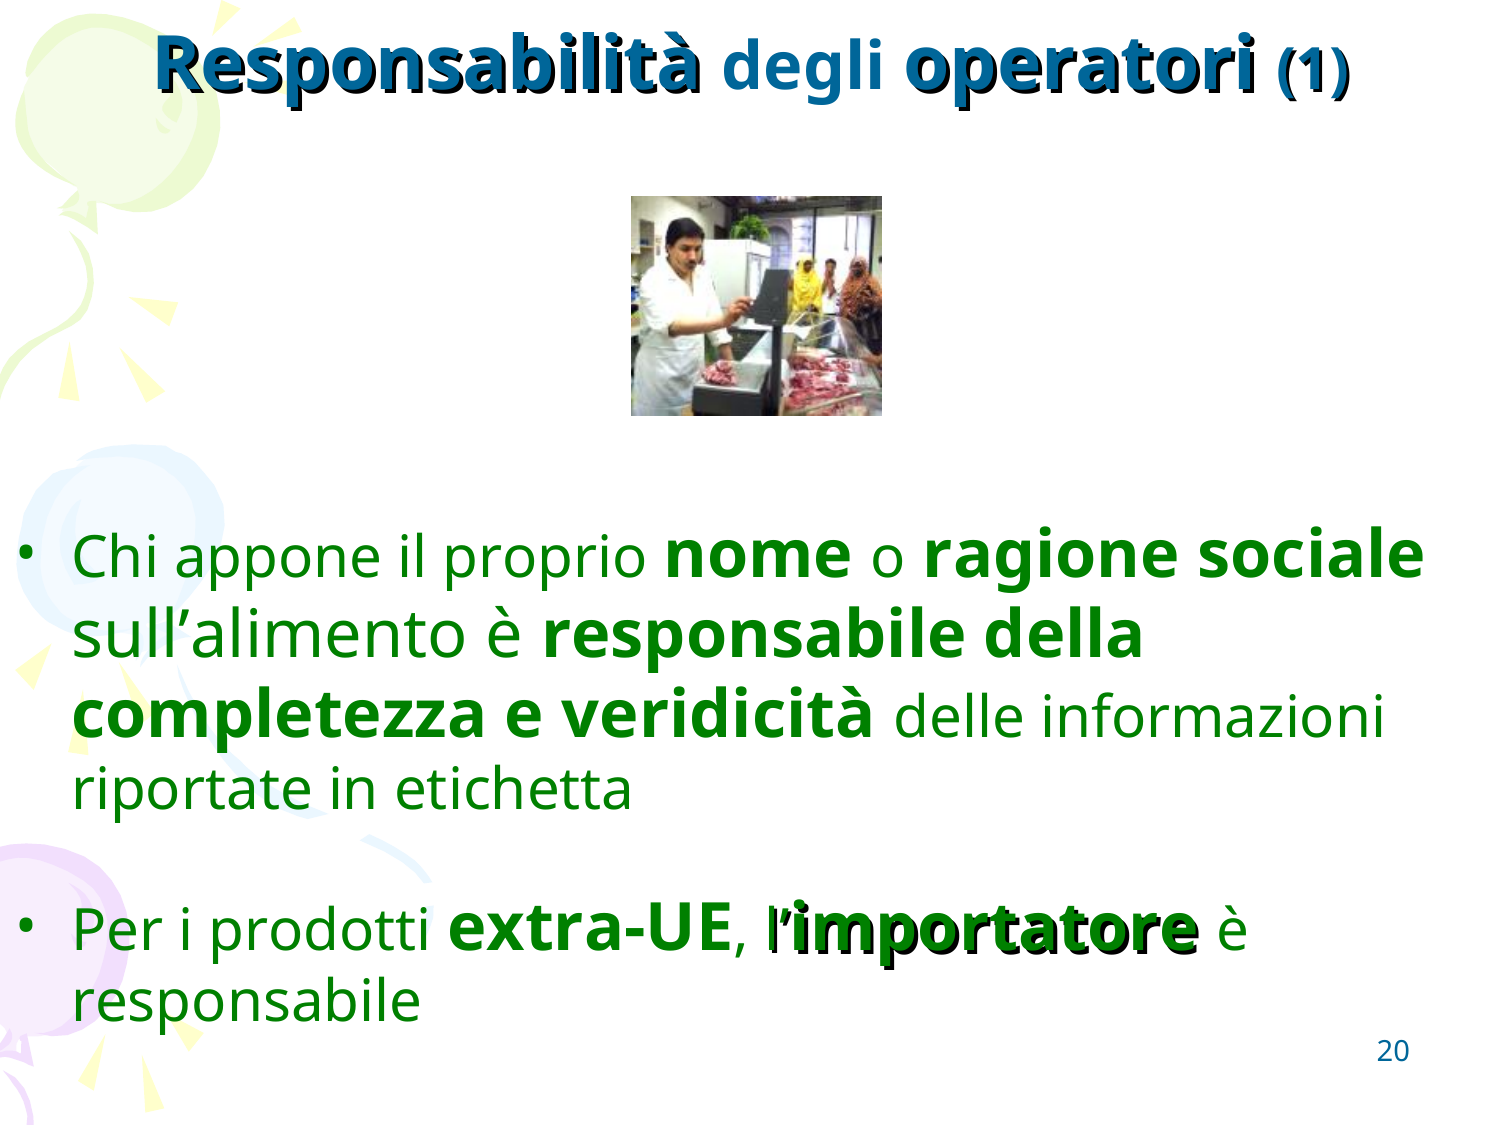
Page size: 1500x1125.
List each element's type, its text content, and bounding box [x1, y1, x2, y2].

picture [631, 196, 882, 416]
list Chi appone il proprio nome o ragione sociale sull’alimento è responsabile della completezza e veridicità delle informazioni riportate in etichetta Per i prodotti extra-UE, l’importatore è responsabile [0, 503, 1471, 1093]
title Responsabilità degli operatori (1) [0, 16, 1500, 114]
text_box <numero> [1074, 1024, 1426, 1100]
